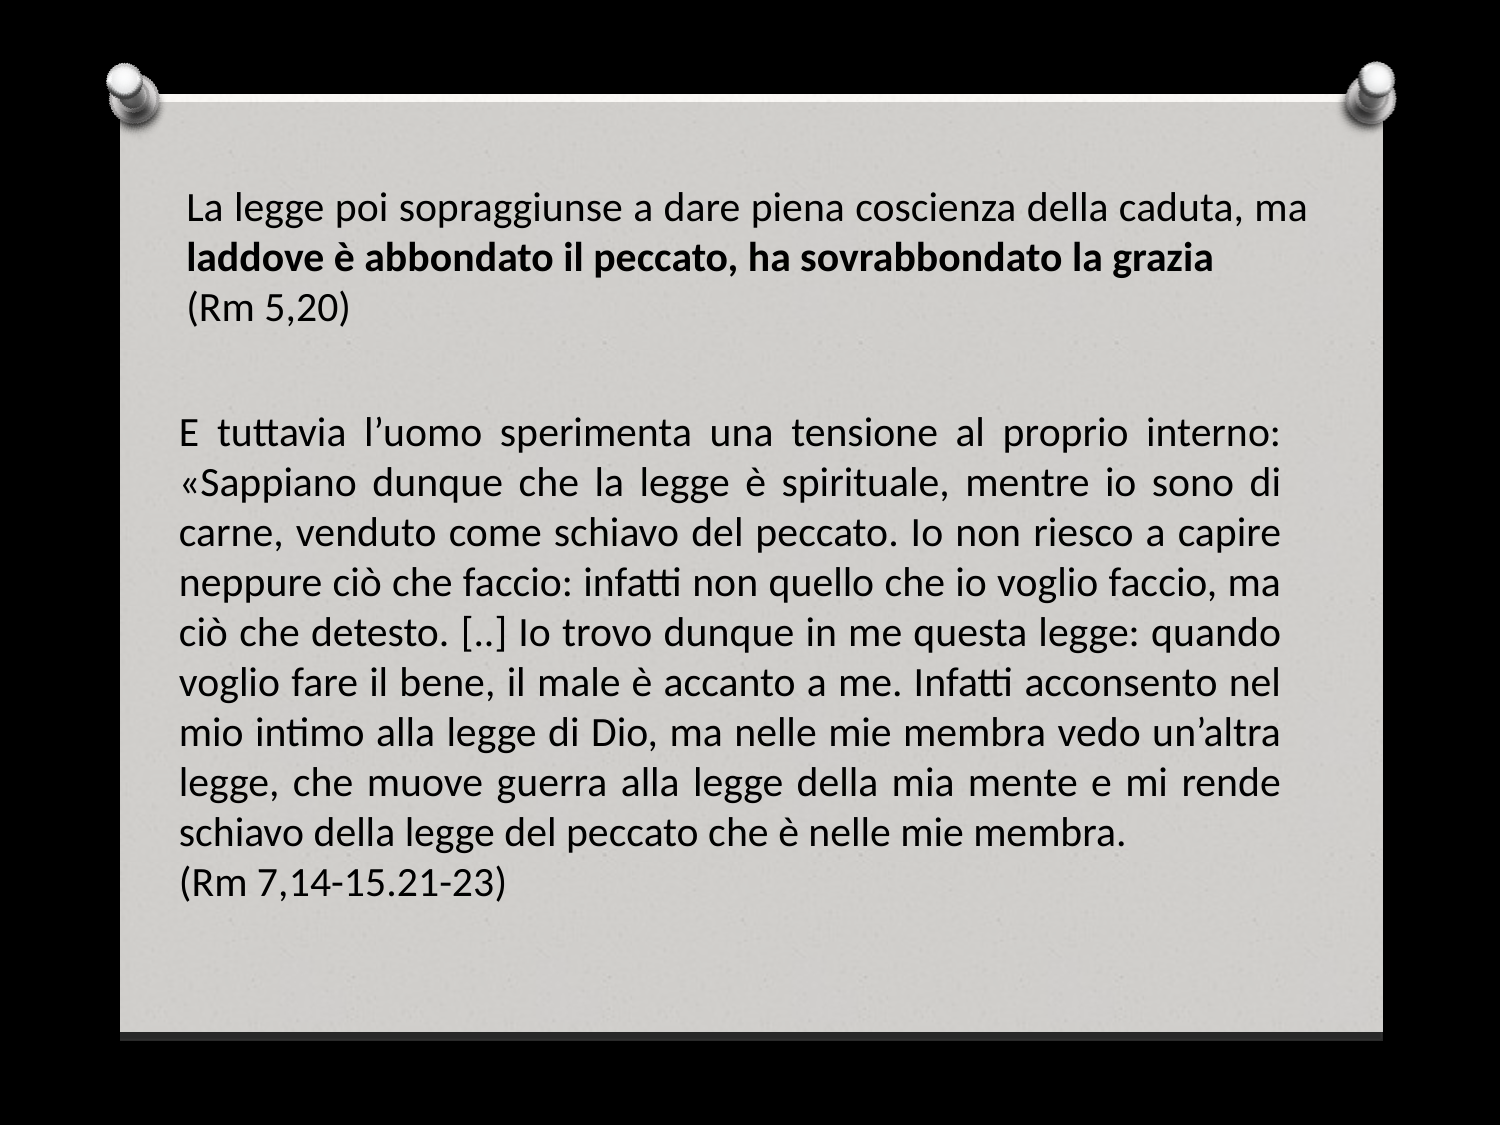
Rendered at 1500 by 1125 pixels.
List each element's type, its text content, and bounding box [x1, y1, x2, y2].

text_box E tuttavia l’uomo sperimenta una tensione al proprio interno: «Sappiano dunque che la legge è spirituale, mentre io sono di carne, venduto come schiavo del peccato. Io non riesco a capire neppure ciò che faccio: infatti non quello che io voglio faccio, ma ciò che detesto. [..] Io trovo dunque in me questa legge: quando voglio fare il bene, il male è accanto a me. Infatti acconsento nel mio intimo alla legge di Dio, ma nelle mie membra vedo un’altra legge, che muove guerra alla legge della mia mente e mi rende schiavo della legge del peccato che è nelle mie membra. (Rm 7,14-15.21-23) [164, 397, 1322, 918]
text_box La legge poi sopraggiunse a dare piena coscienza della caduta, ma laddove è abbondato il peccato, ha sovrabbondato la grazia (Rm 5,20) [171, 172, 1341, 340]
